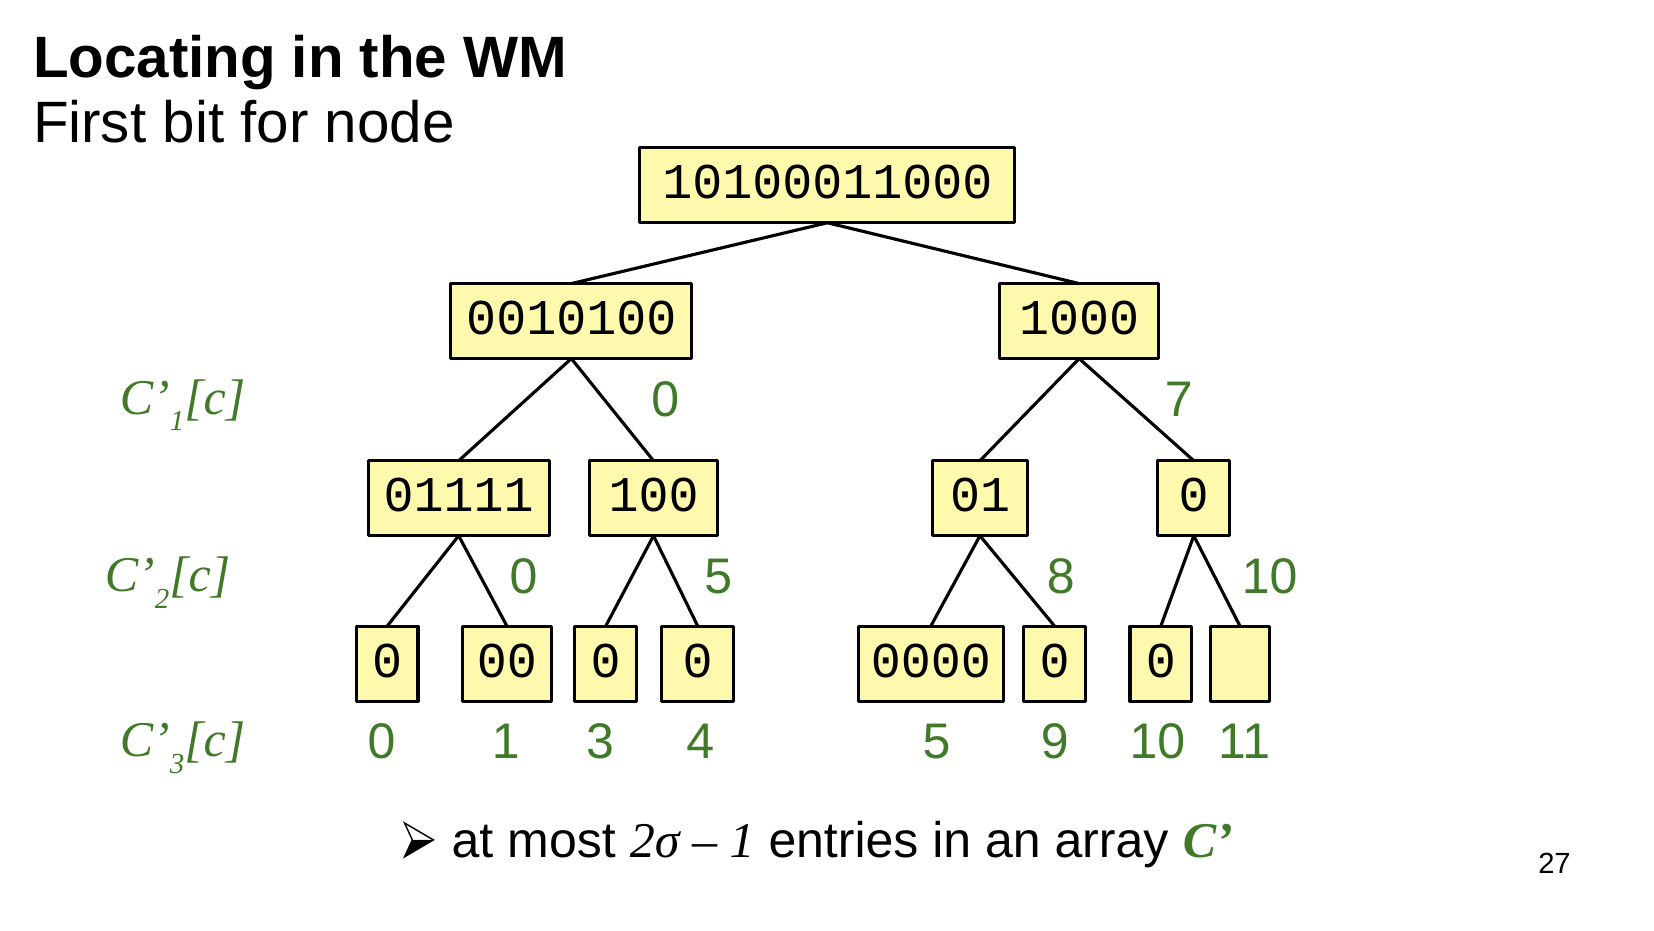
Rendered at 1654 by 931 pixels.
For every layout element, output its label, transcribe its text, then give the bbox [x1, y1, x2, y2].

text_box Locating in the WM First bit for node [18, 17, 614, 163]
text_box 4 [671, 706, 730, 777]
text_box 0 [494, 540, 553, 612]
text_box 10 [1114, 706, 1200, 777]
text_box 10100011000 [639, 147, 1015, 223]
text_box 8 [1032, 541, 1090, 612]
text_box 5 [689, 541, 748, 612]
text_box ⮚ at most 2σ – 1 entries in an array C’ [385, 804, 1268, 876]
text_box 01 [932, 460, 1028, 536]
text_box 5 [907, 706, 966, 777]
text_box 11 [1203, 706, 1289, 777]
text_box 0 [356, 626, 419, 702]
text_box 0 [1129, 626, 1192, 702]
text_box 0 [574, 626, 637, 702]
text_box 1 [477, 706, 535, 777]
text_box 0 [353, 706, 411, 777]
text_box 0 [636, 363, 694, 435]
text_box 1000 [999, 283, 1159, 359]
text_box C’2[c] [90, 539, 247, 622]
text_box 0000 [858, 626, 1004, 702]
text_box 0010100 [450, 283, 692, 359]
text_box 100 [589, 460, 718, 536]
text_box 3 [571, 706, 629, 777]
text_box C’3[c] [105, 704, 261, 787]
text_box 00 [462, 626, 552, 702]
text_box 01111 [368, 460, 550, 536]
text_box 10 [1227, 541, 1313, 612]
text_box C’1[c] [105, 362, 261, 500]
text_box 7 [1150, 363, 1208, 435]
text_box 9 [1026, 706, 1084, 777]
text_box 0 [661, 626, 734, 702]
text_box 0 [1157, 460, 1230, 536]
text_box [1210, 626, 1270, 702]
text_box 0 [1023, 626, 1086, 702]
